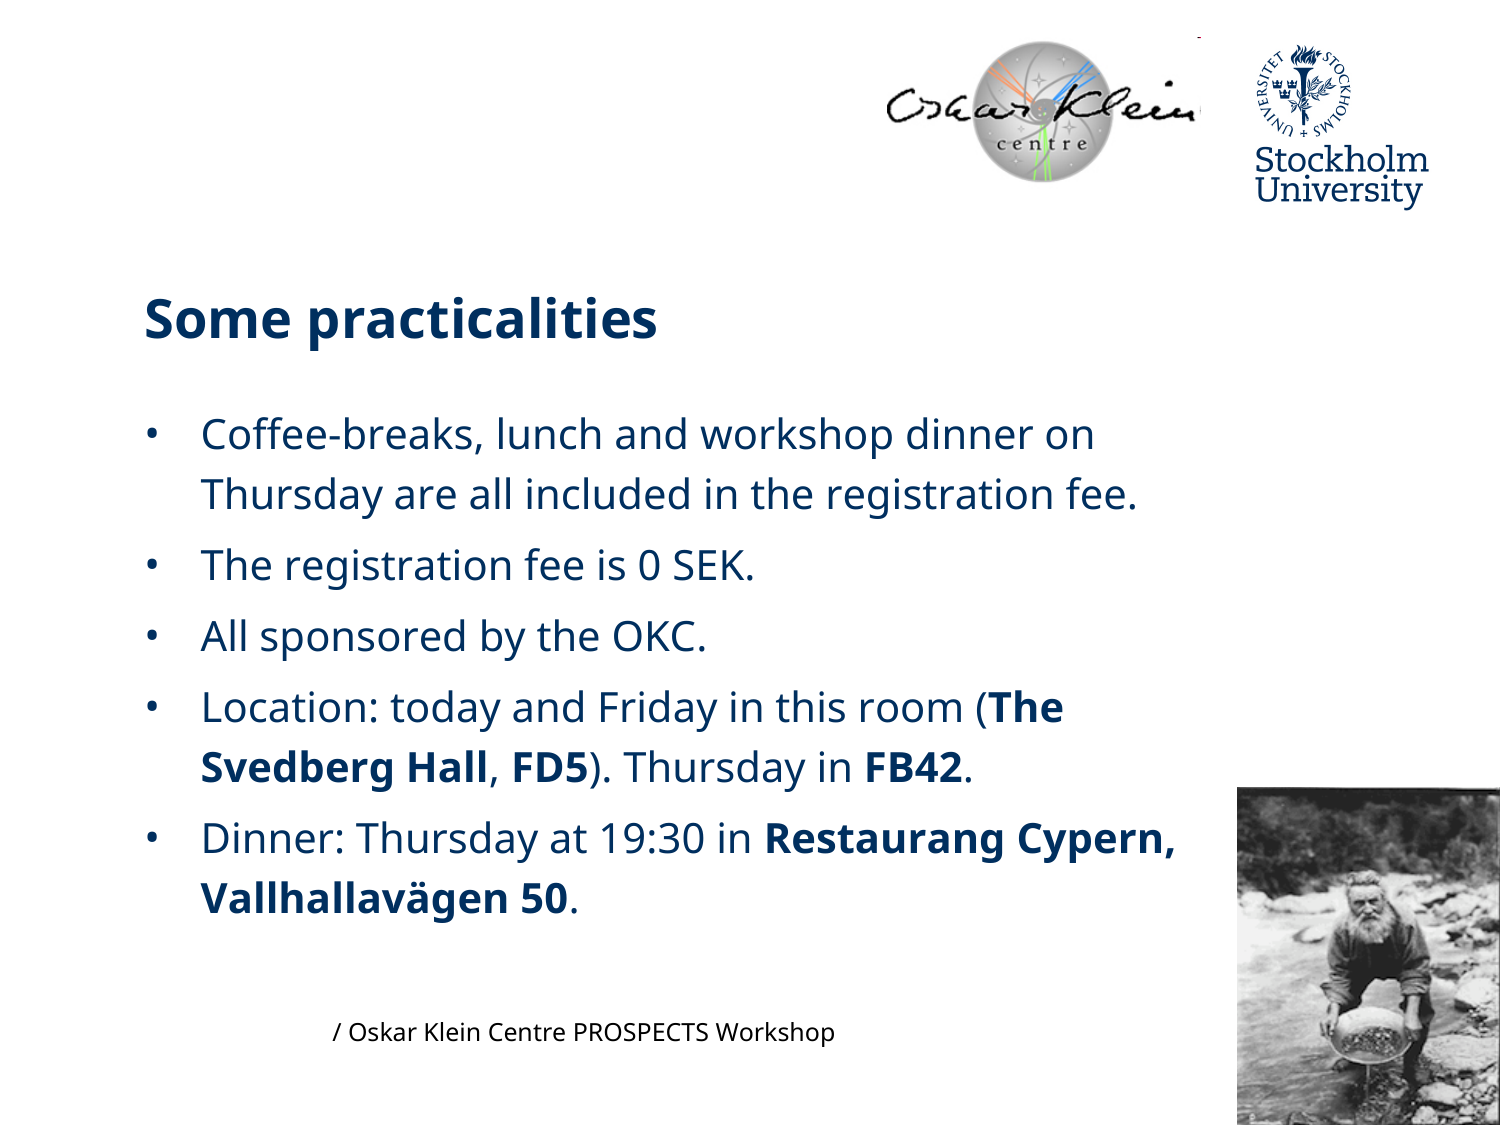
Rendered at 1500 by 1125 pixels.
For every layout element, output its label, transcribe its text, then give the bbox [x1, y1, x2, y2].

picture [887, 37, 1201, 189]
title Some practicalities [129, 274, 1254, 389]
picture [1237, 787, 1500, 1125]
picture [1255, 44, 1445, 211]
list Coffee-breaks, lunch and workshop dinner on Thursday are all included in the registration fee. The registration fee is 0 SEK. All sponsored by the OKC. Location: today and Friday in this room (The Svedberg Hall, FD5). Thursday in FB42. Dinner: Thursday at 19:30 in Restaurang Cypern, Vallhallavägen 50. [129, 389, 1276, 965]
